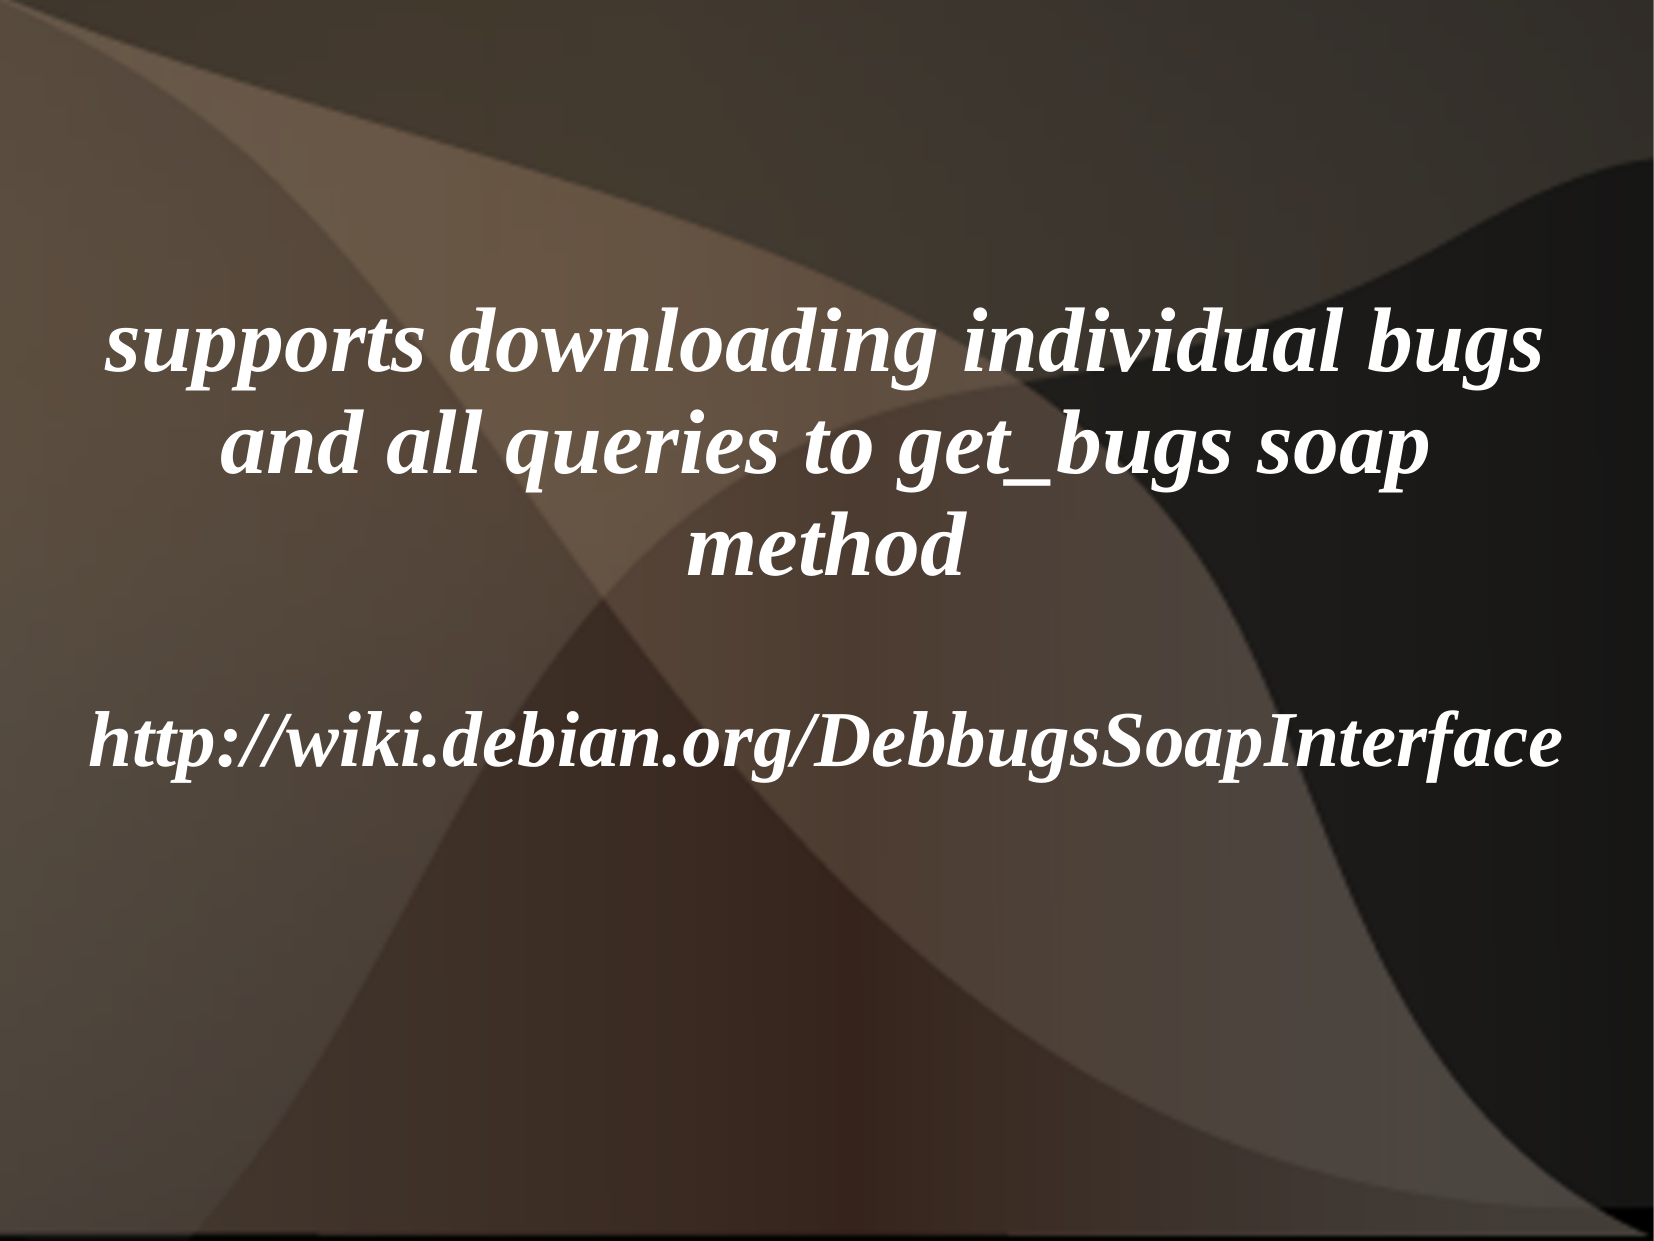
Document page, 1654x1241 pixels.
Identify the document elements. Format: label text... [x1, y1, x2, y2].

picture [0, 0, 1654, 1241]
title supports downloading individual bugs and all queries to get_bugs soap method http://wiki.debian.org/DebbugsSoapInterface [82, 249, 1571, 826]
